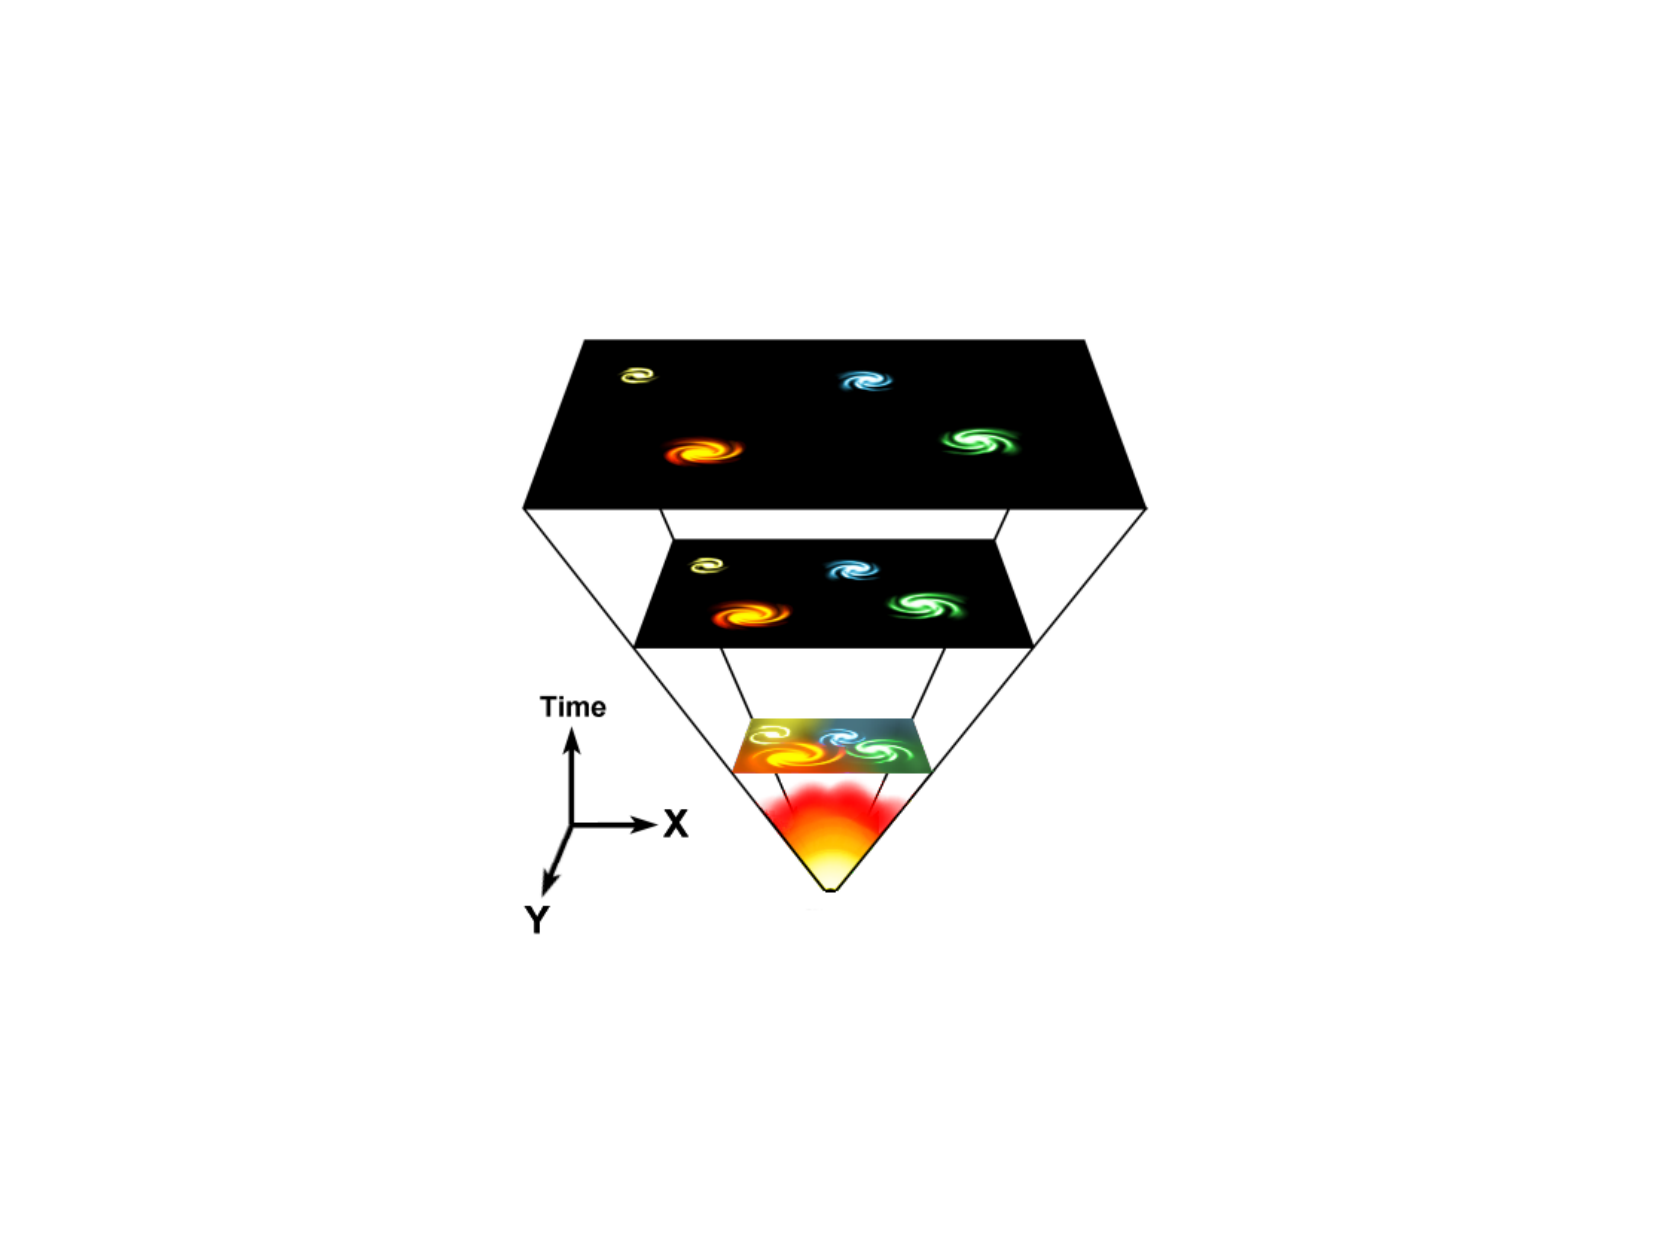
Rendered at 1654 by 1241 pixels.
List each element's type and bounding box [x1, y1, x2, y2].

picture [482, 268, 1196, 982]
